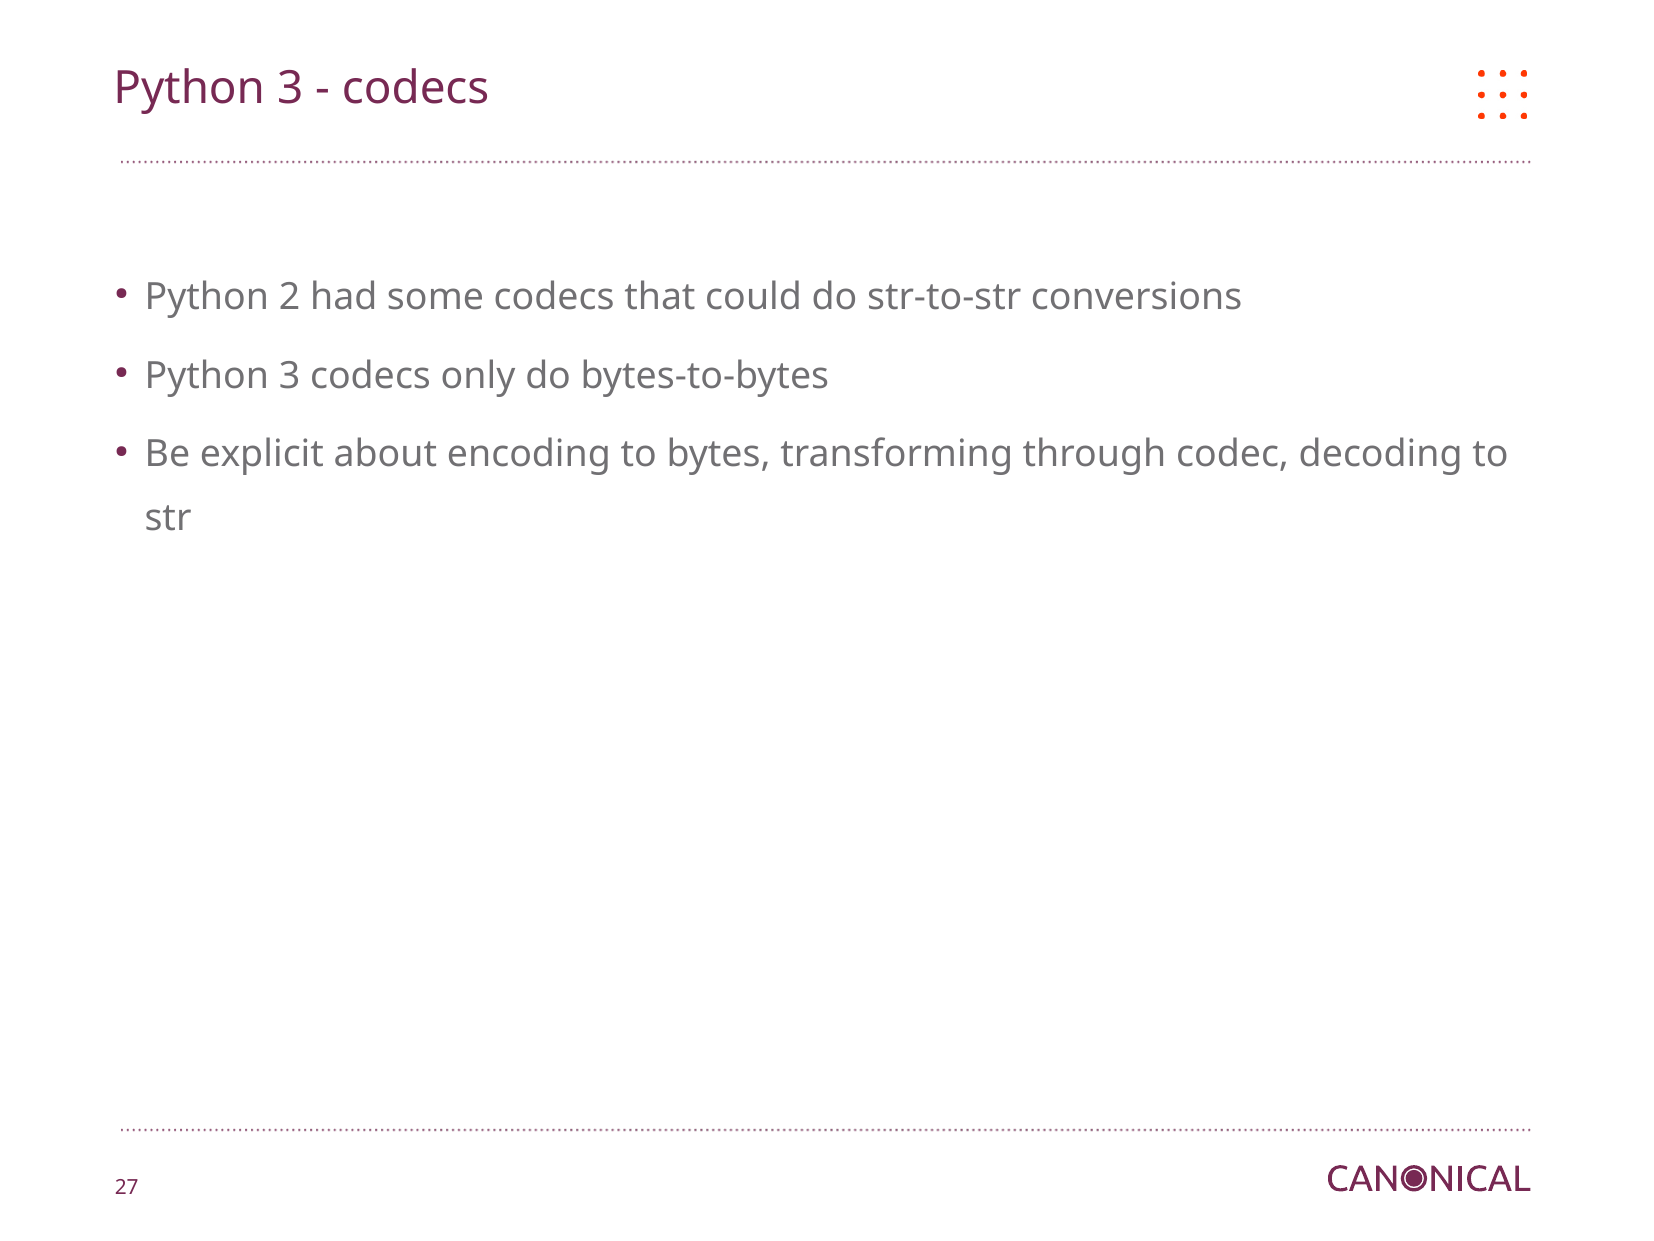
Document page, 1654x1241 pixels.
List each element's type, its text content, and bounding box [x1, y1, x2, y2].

picture [111, 159, 1533, 166]
title Python 3 - codecs [113, 64, 1382, 107]
list Python 2 had some codecs that could do str-to-str conversions Python 3 codecs only do bytes-to-bytes Be explicit about encoding to bytes, transforming through codec, decoding to str [115, 256, 1540, 977]
picture [1478, 70, 1527, 119]
picture [111, 1127, 1533, 1134]
